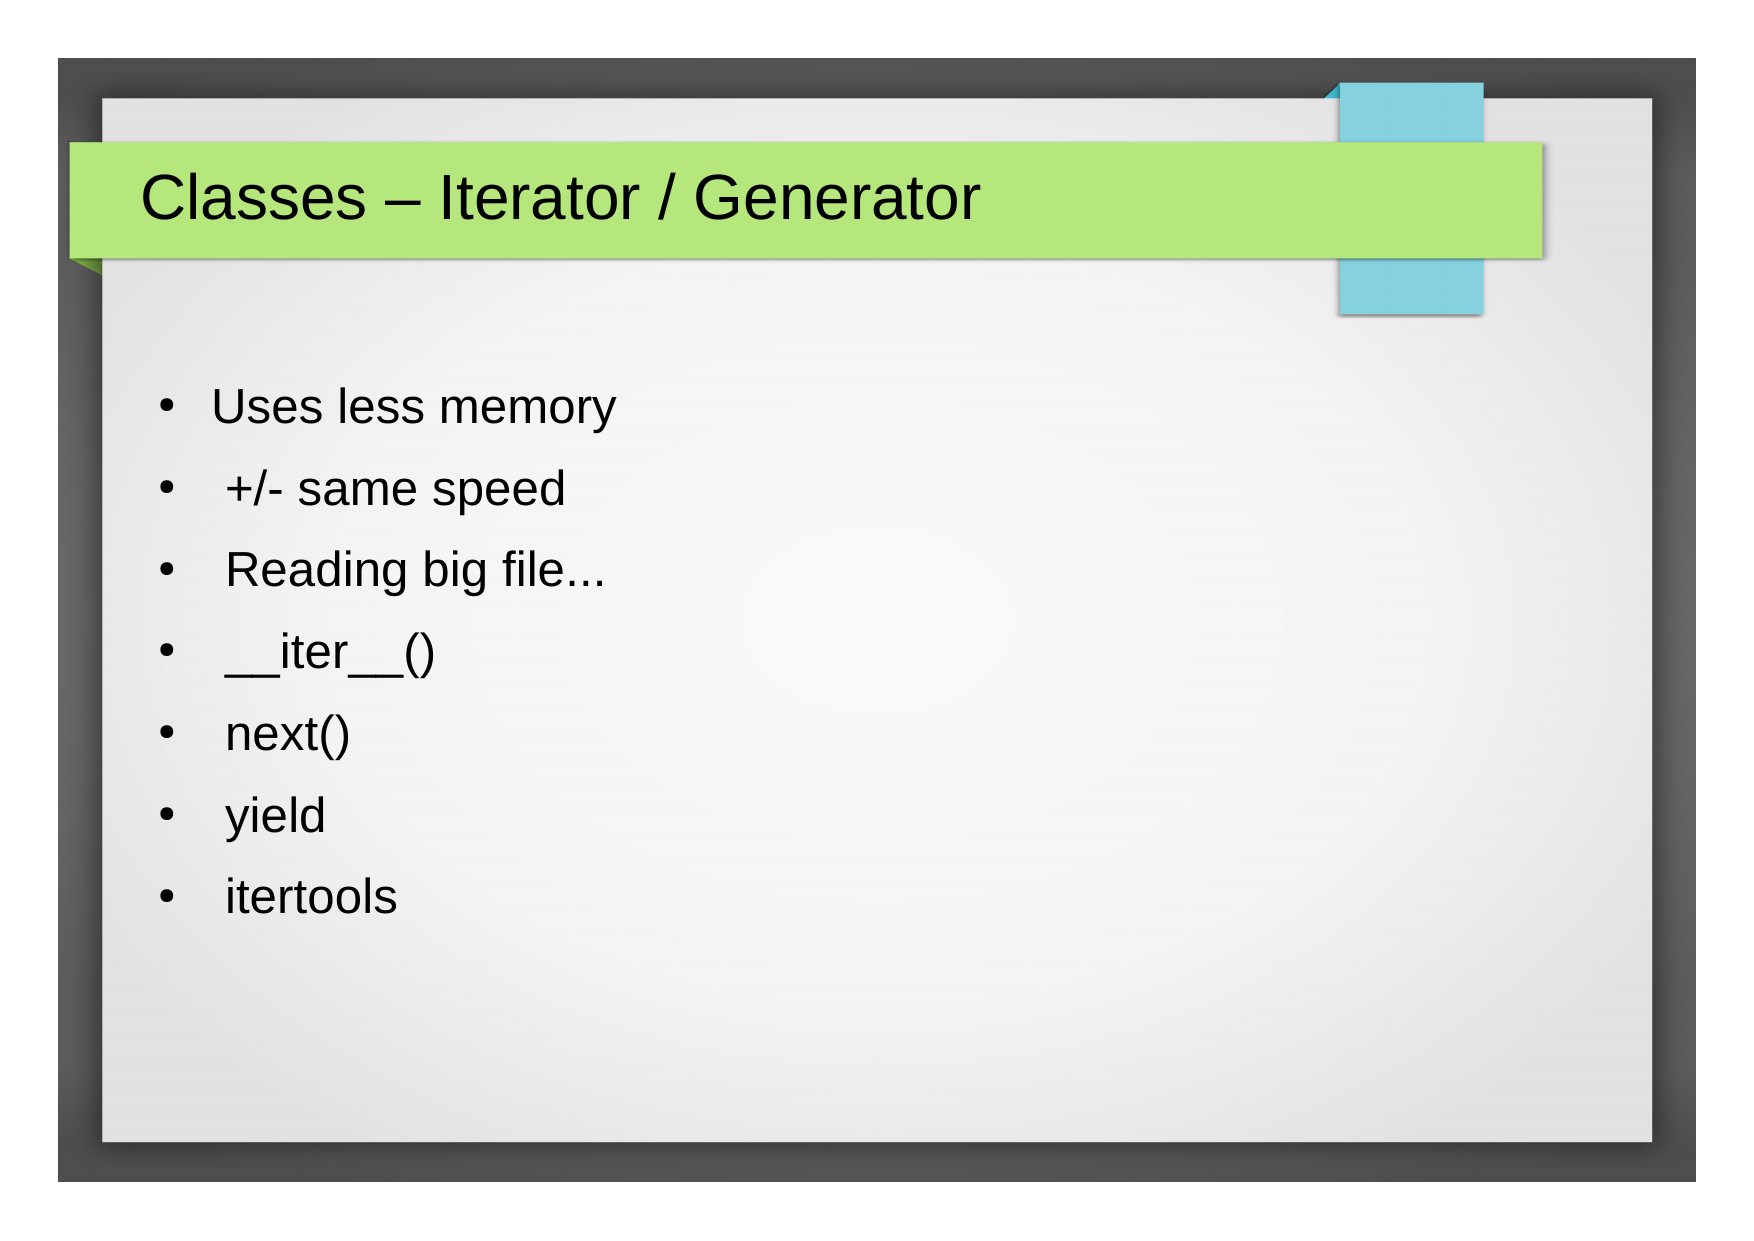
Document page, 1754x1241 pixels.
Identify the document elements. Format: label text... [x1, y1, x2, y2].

title Classes – Iterator / Generator [140, 144, 1310, 251]
picture [58, 58, 1696, 1182]
list Uses less memory +/- same speed Reading big file... __iter__() next() yield itertools [140, 325, 1614, 978]
